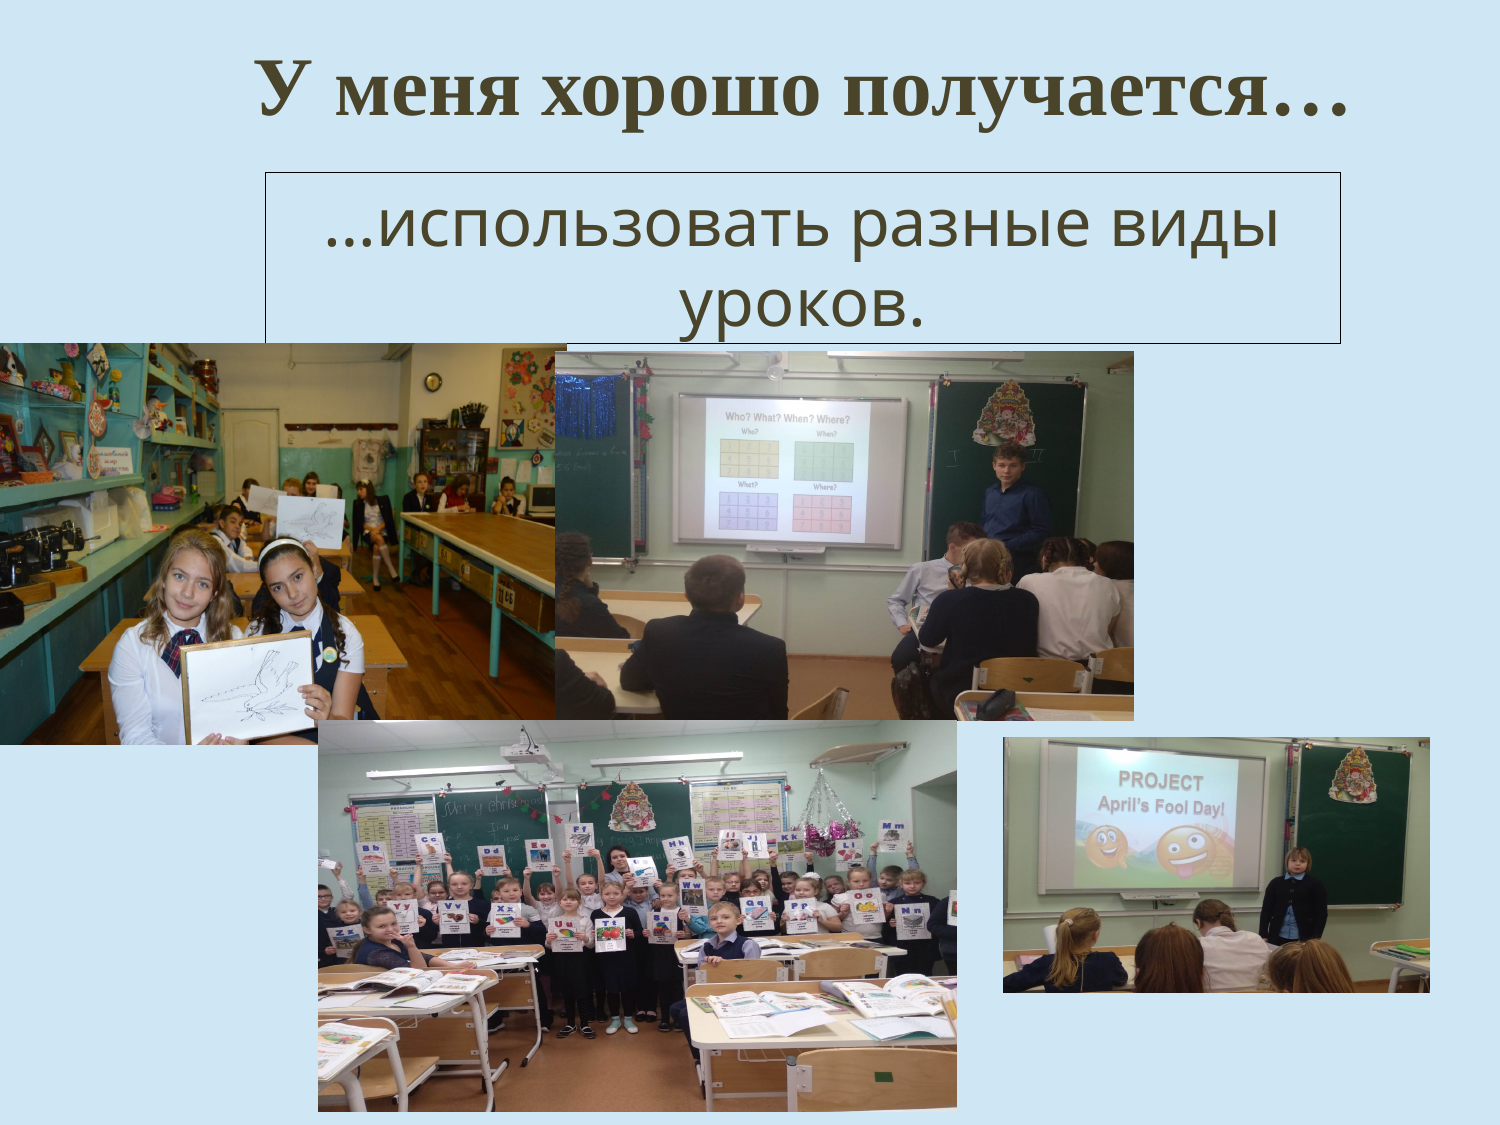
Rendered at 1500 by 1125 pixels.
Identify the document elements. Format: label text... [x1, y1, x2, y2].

picture [1003, 737, 1430, 993]
title У меня хорошо получается… [153, 25, 1453, 173]
picture [0, 343, 1134, 1112]
list …использовать разные виды уроков. [265, 172, 1341, 344]
